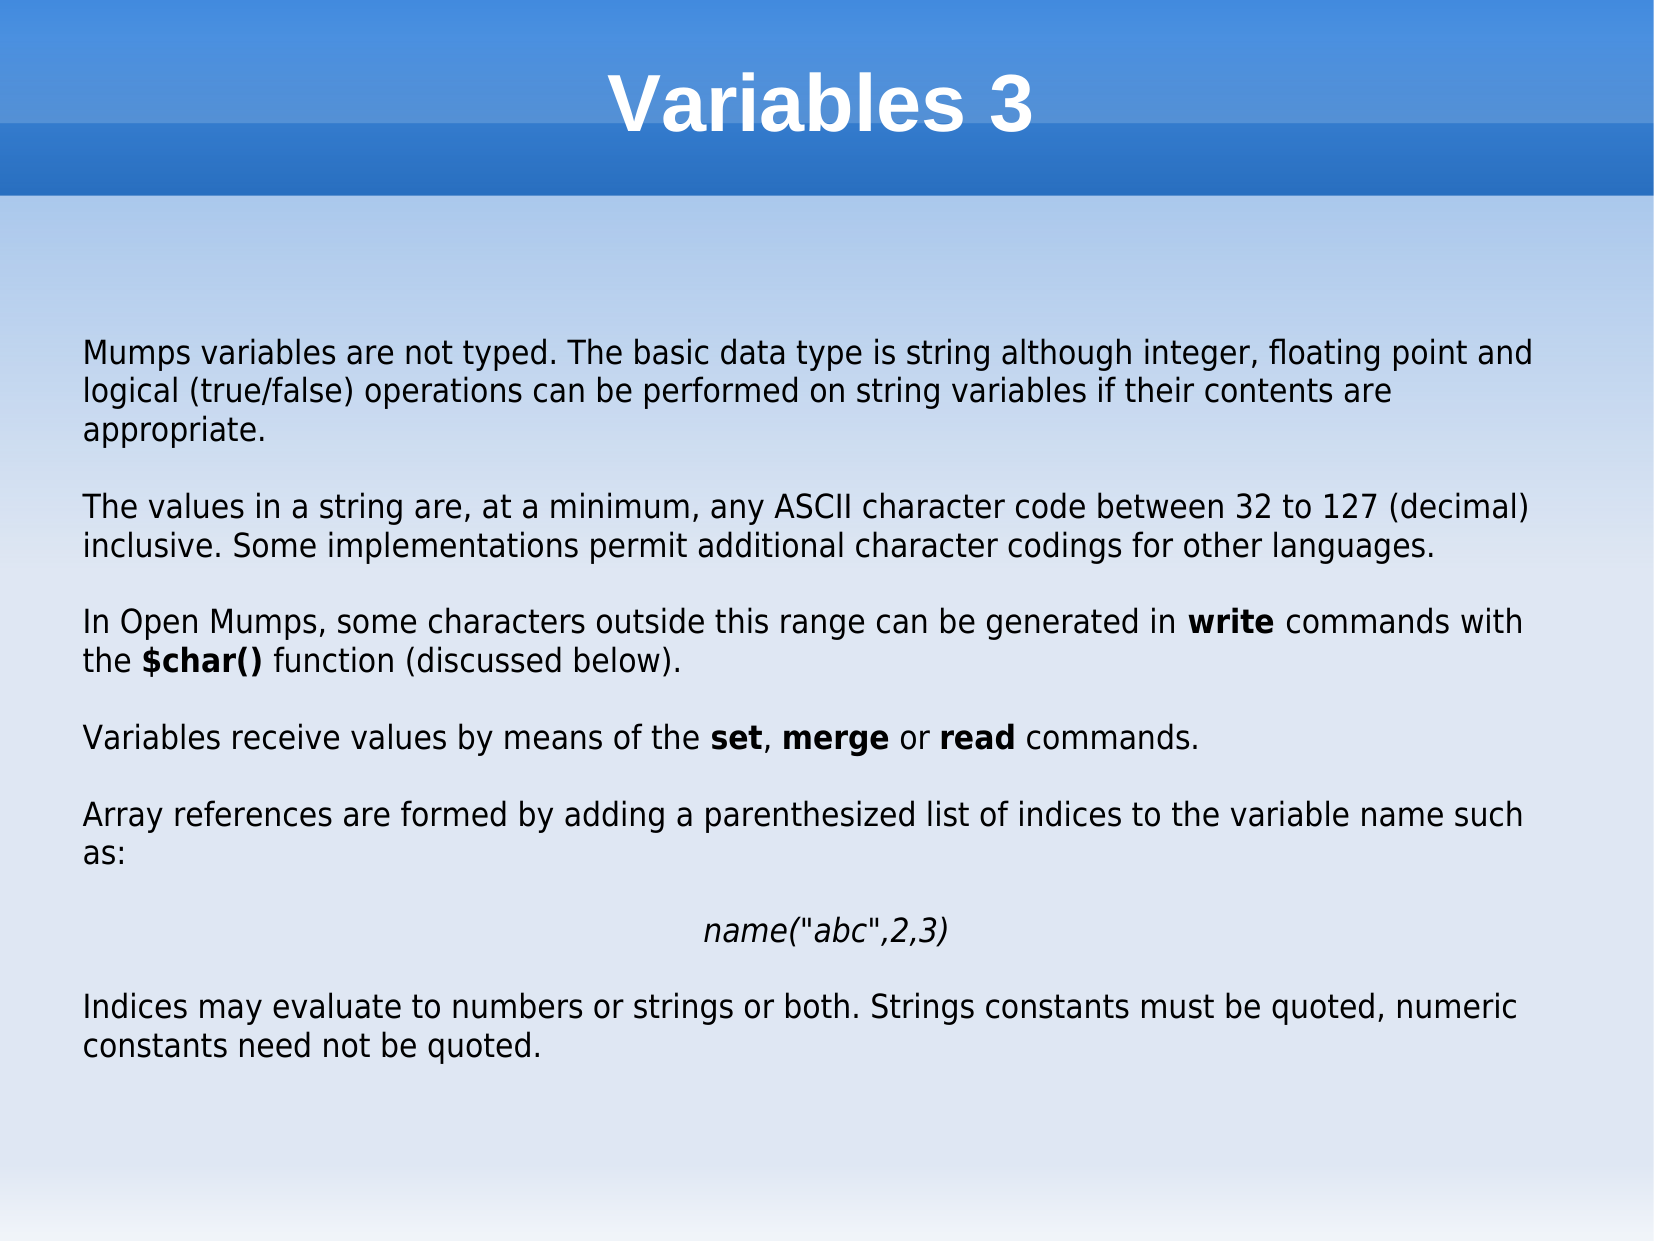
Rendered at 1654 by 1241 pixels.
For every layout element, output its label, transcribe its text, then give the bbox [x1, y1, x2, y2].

picture [0, 0, 1654, 1241]
title Variables 3 [76, 0, 1565, 208]
subtitle Mumps variables are not typed. The basic data type is string although integer, floating point and logical (true/false) operations can be performed on string variables if their contents are appropriate. The values in a string are, at a minimum, any ASCII character code between 32 to 127 (decimal) inclusive. Some implementations permit additional character codings for other languages. In Open Mumps, some characters outside this range can be generated in write commands with the $char() function (discussed below). Variables receive values by means of the set, merge or read commands. Array references are formed by adding a parenthesized list of indices to the variable name such as: name("abc",2,3) Indices may evaluate to numbers or strings or both. Strings constants must be quoted, numeric constants need not be quoted. [82, 278, 1571, 1121]
